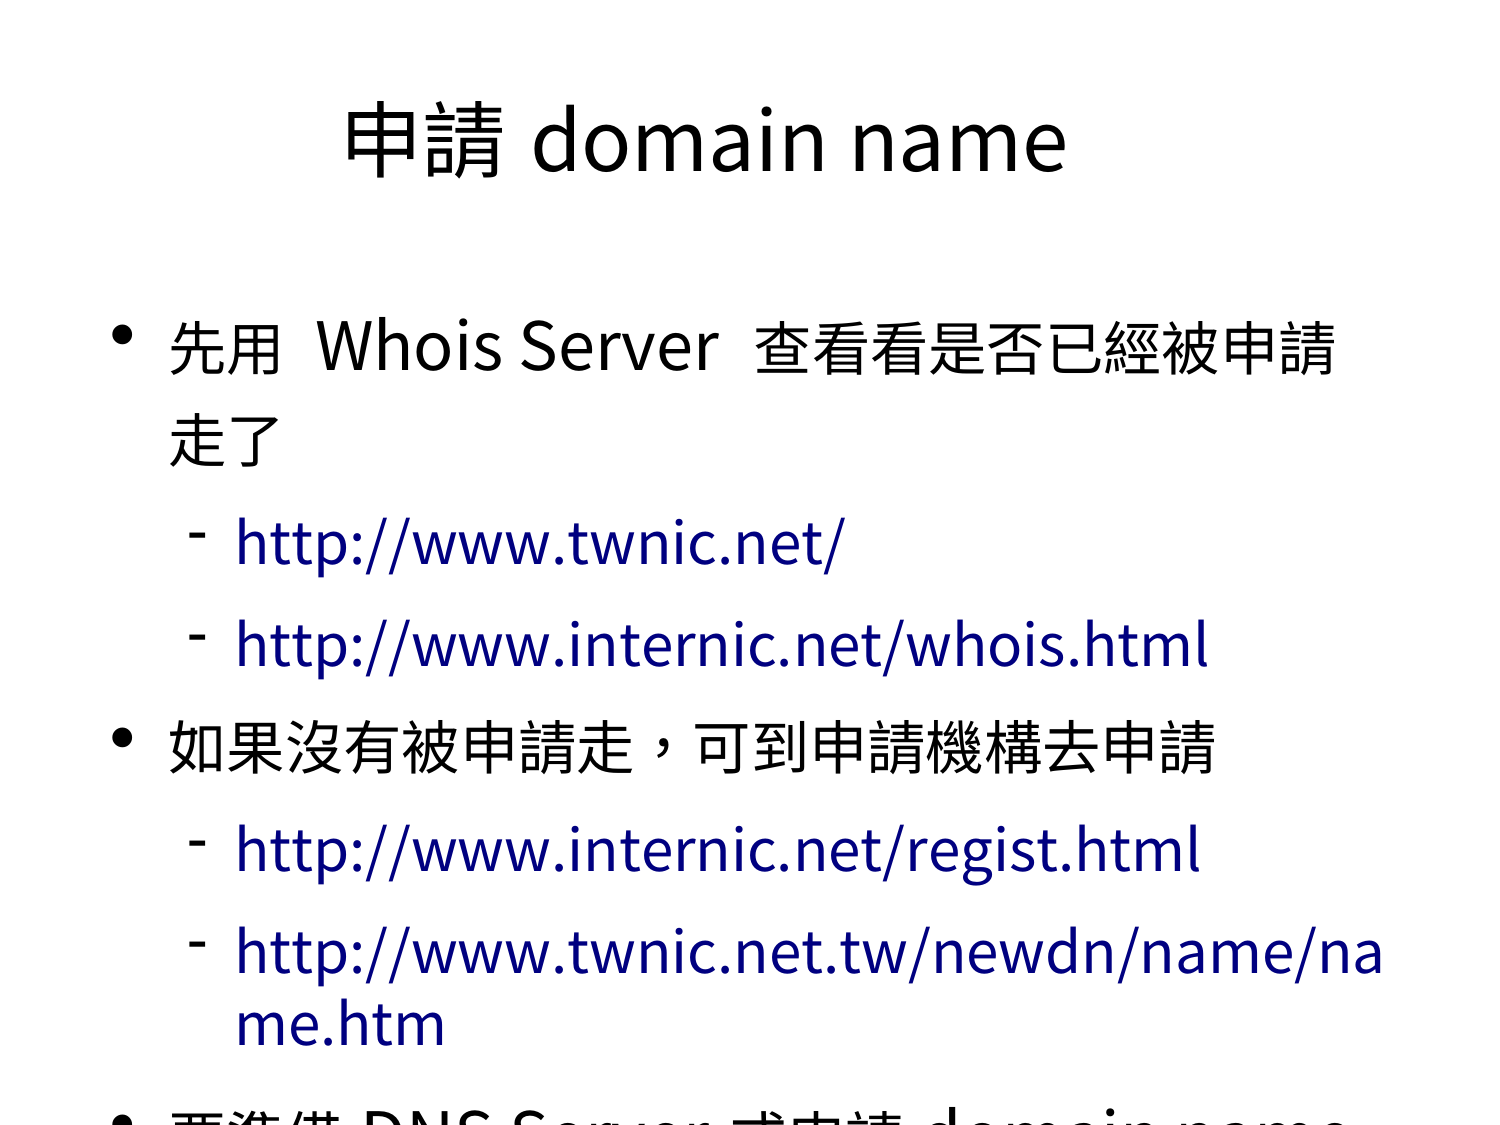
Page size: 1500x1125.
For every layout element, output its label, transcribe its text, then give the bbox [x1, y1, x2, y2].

title 申請domain name [66, 37, 1342, 226]
list 先用 Whois Server 查看看是否已經被申請走了 http://www.twnic.net/ http://www.internic.net/whois.html 如果沒有被申請走，可到申請機構去申請 http://www.internic.net/regist.html http://www.twnic.net.tw/newdn/name/name.htm 要準備DNS Server或申請domain name代管 120.114.142.161 [112, 287, 1388, 1047]
